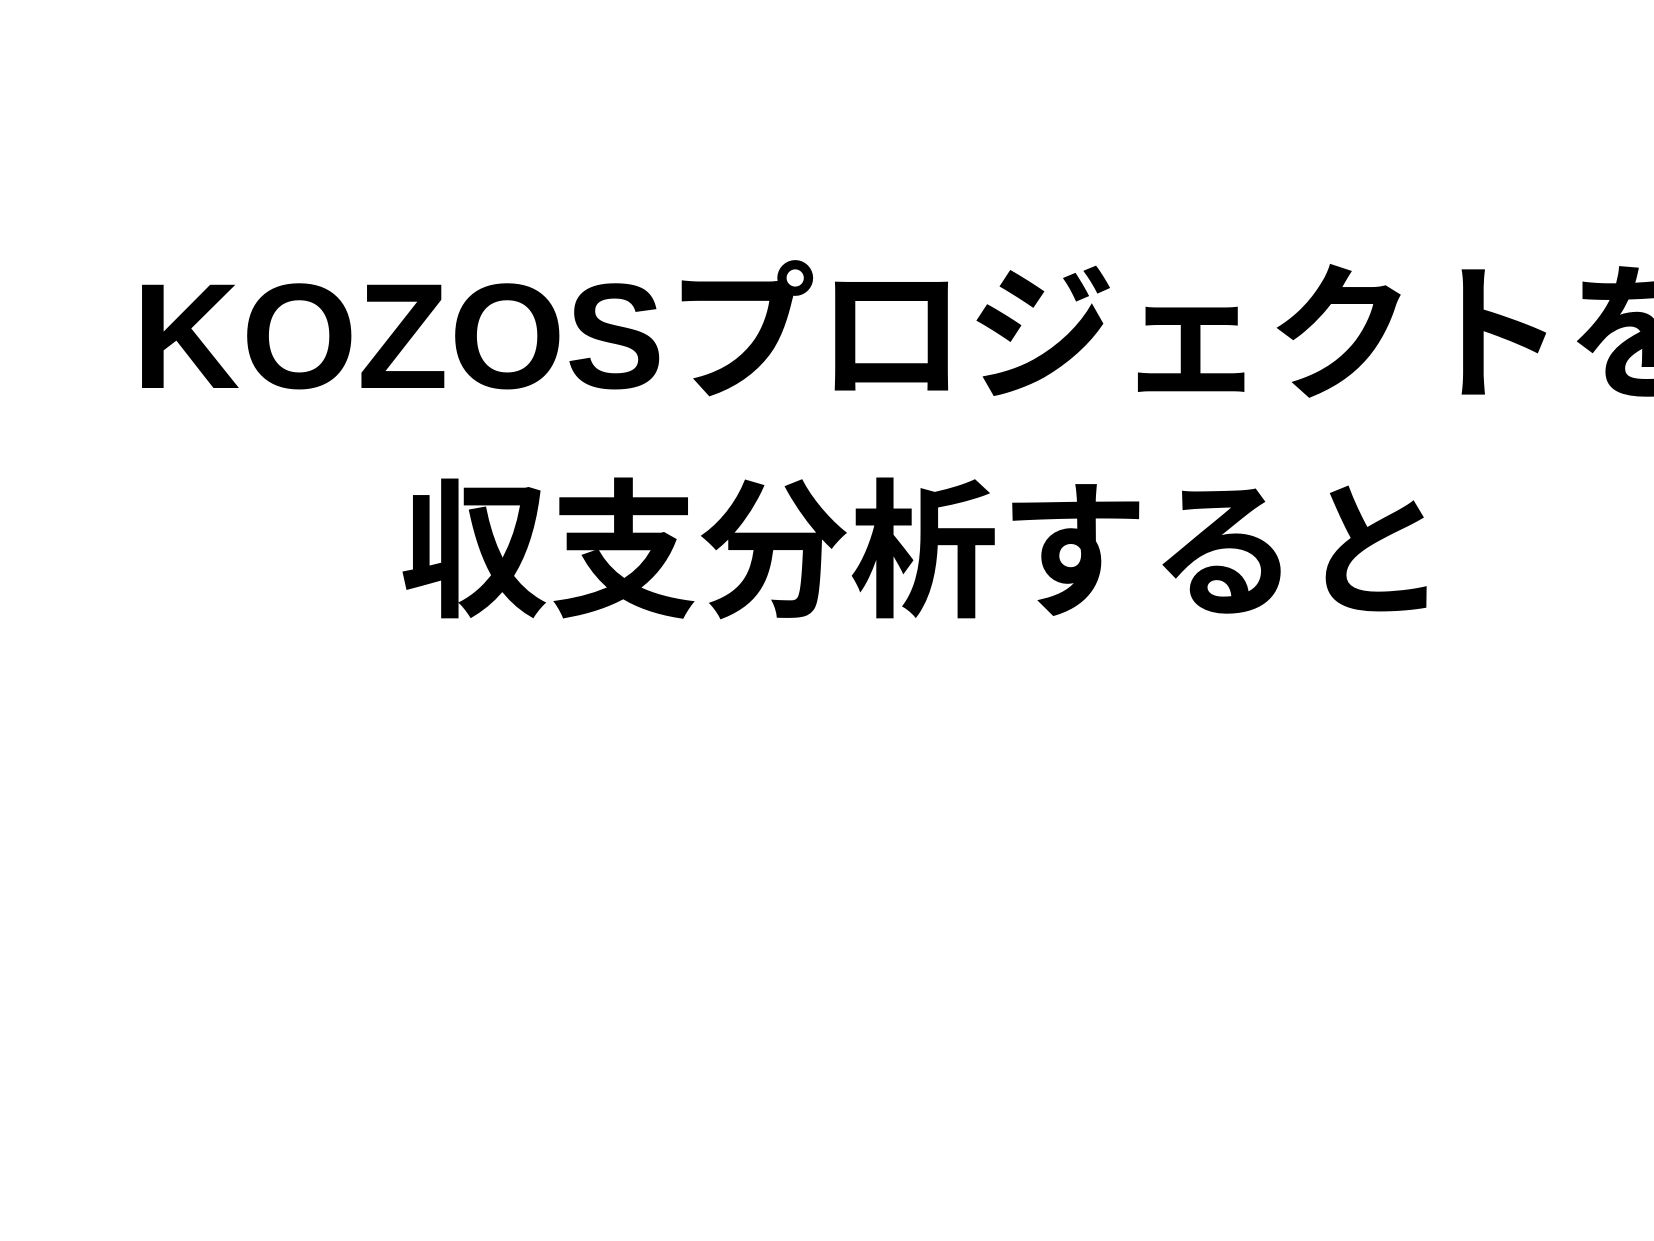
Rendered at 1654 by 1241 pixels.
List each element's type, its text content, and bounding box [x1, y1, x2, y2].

text_box KOZOSプロジェクトを 収支分析すると [118, 206, 1538, 540]
